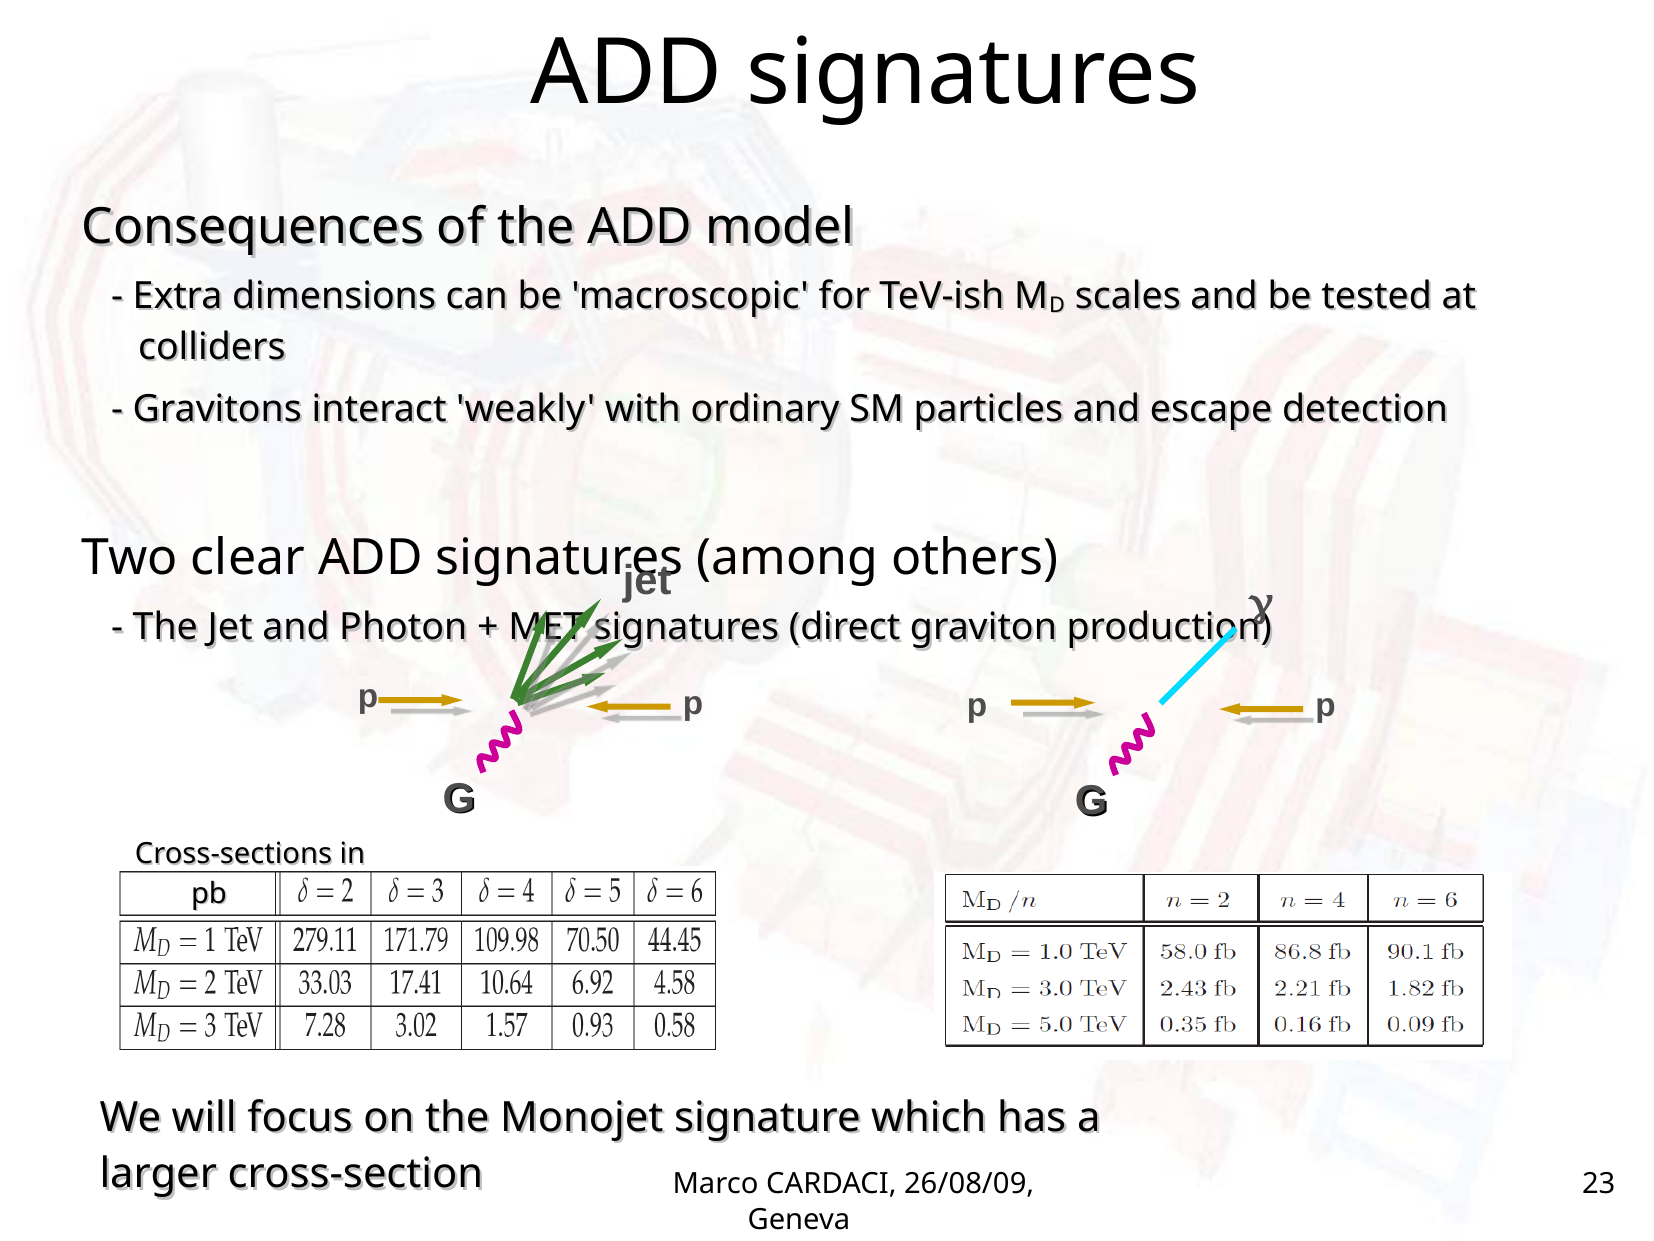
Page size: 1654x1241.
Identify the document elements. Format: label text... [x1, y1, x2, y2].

text_box [510, 598, 623, 707]
text_box G [427, 766, 490, 829]
title ADD signatures [209, 13, 1522, 121]
text_box Marco CARDACI, 26/08/09, Geneva [657, 1168, 1078, 1213]
text_box p [831, 678, 1003, 732]
text_box G [1060, 769, 1123, 832]
text_box We will focus on the Monojet signature which has a larger cross-section [84, 1078, 1230, 1168]
text_box jet [608, 549, 687, 612]
text_box [586, 700, 671, 713]
text_box p [222, 669, 394, 723]
text_box 23 [1567, 1157, 1643, 1213]
text_box p [668, 676, 728, 730]
text_box  [1234, 578, 1289, 633]
picture [9, 5, 1654, 1241]
text_box [1219, 703, 1304, 716]
text_box [1011, 696, 1096, 709]
text_box [378, 694, 463, 707]
text_box Cross-sections in pb [120, 824, 385, 879]
text_box p [1300, 679, 1360, 732]
text_box Consequences of the ADD model - Extra dimensions can be 'macroscopic' for TeV-ish MD scales and be tested at colliders - Gravitons interact 'weakly' with ordinary SM particles and escape detection Two clear ADD signatures (among others) - The Jet and Photon + MET signatures (direct graviton production) [67, 121, 1613, 601]
